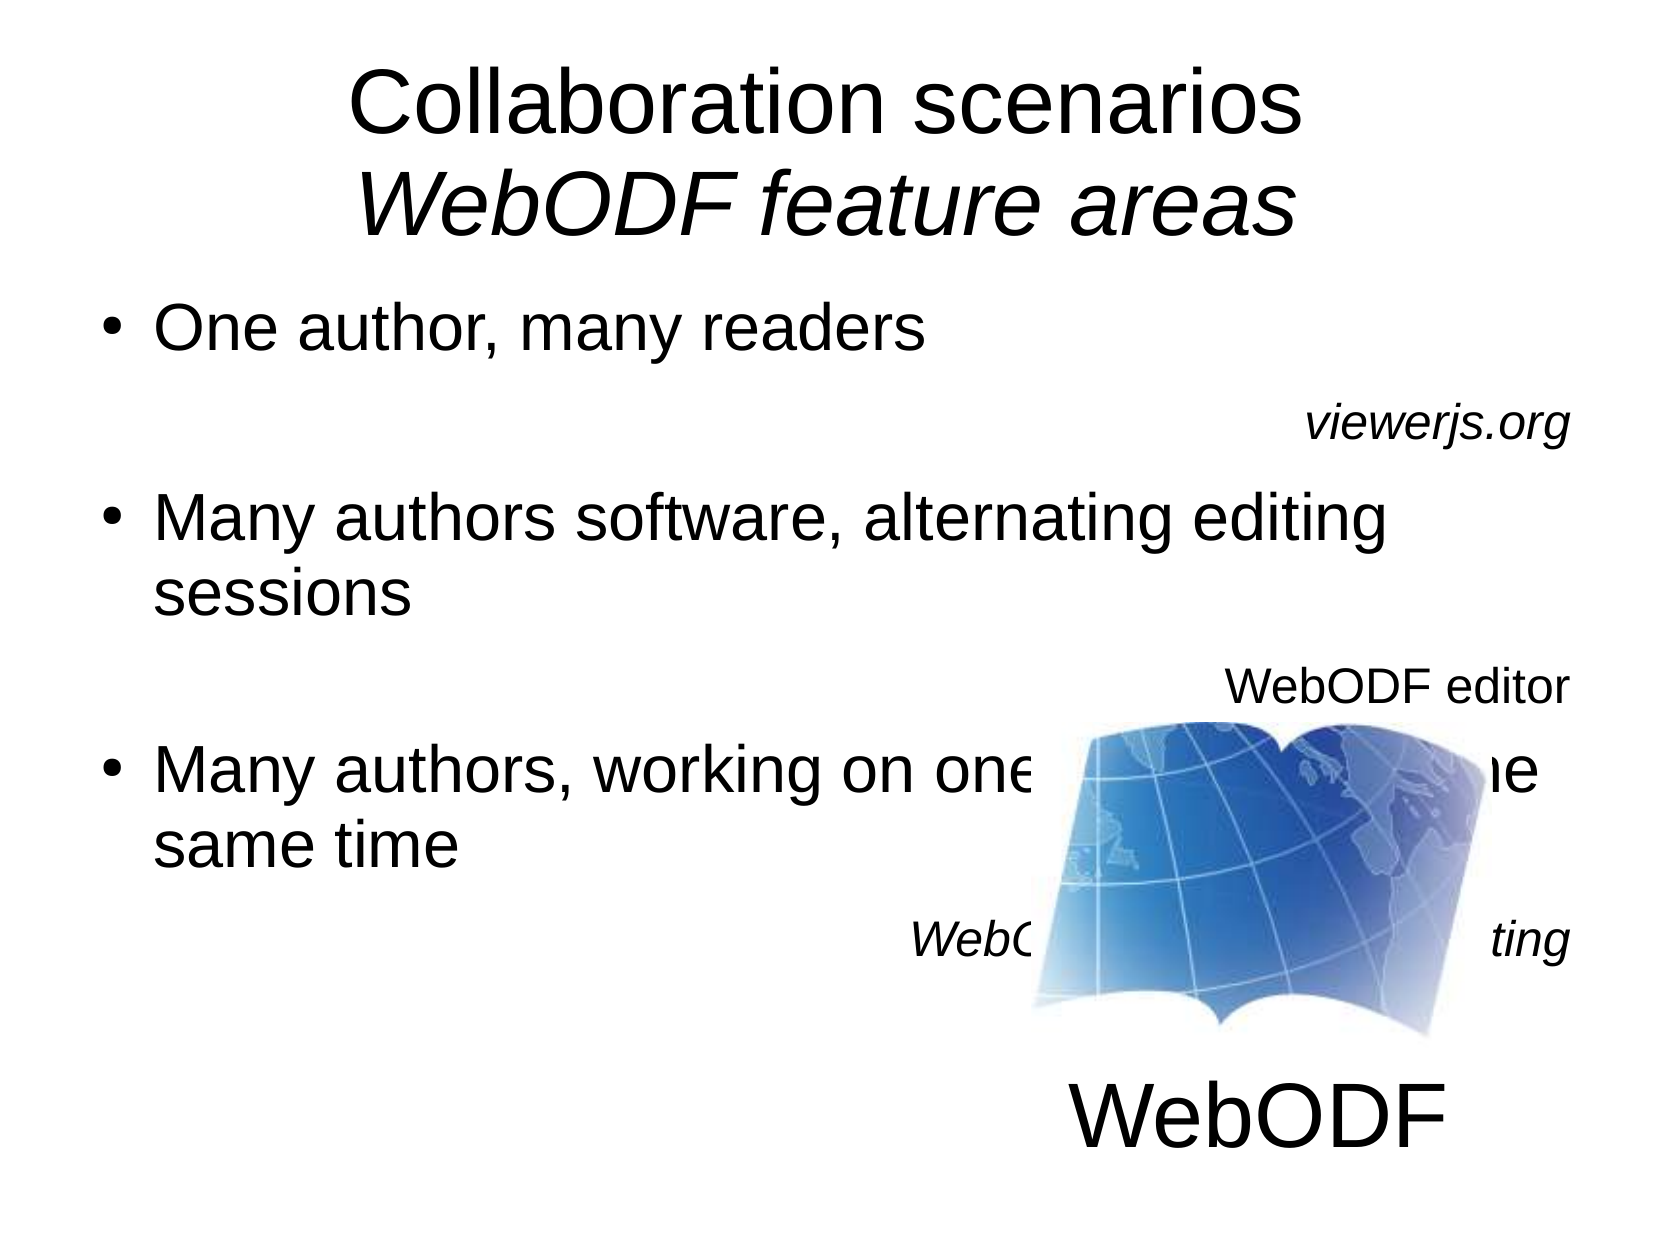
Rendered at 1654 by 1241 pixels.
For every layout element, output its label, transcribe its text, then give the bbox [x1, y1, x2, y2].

list One author, many readers viewerjs.org Many authors software, alternating editing sessions WebODF editor Many authors, working on one document at the same time WebODF collaborative editing [82, 290, 1571, 1010]
text_box WebODF [911, 1012, 1606, 1220]
title Collaboration scenarios WebODF feature areas [82, 49, 1571, 257]
picture [1031, 722, 1492, 1012]
